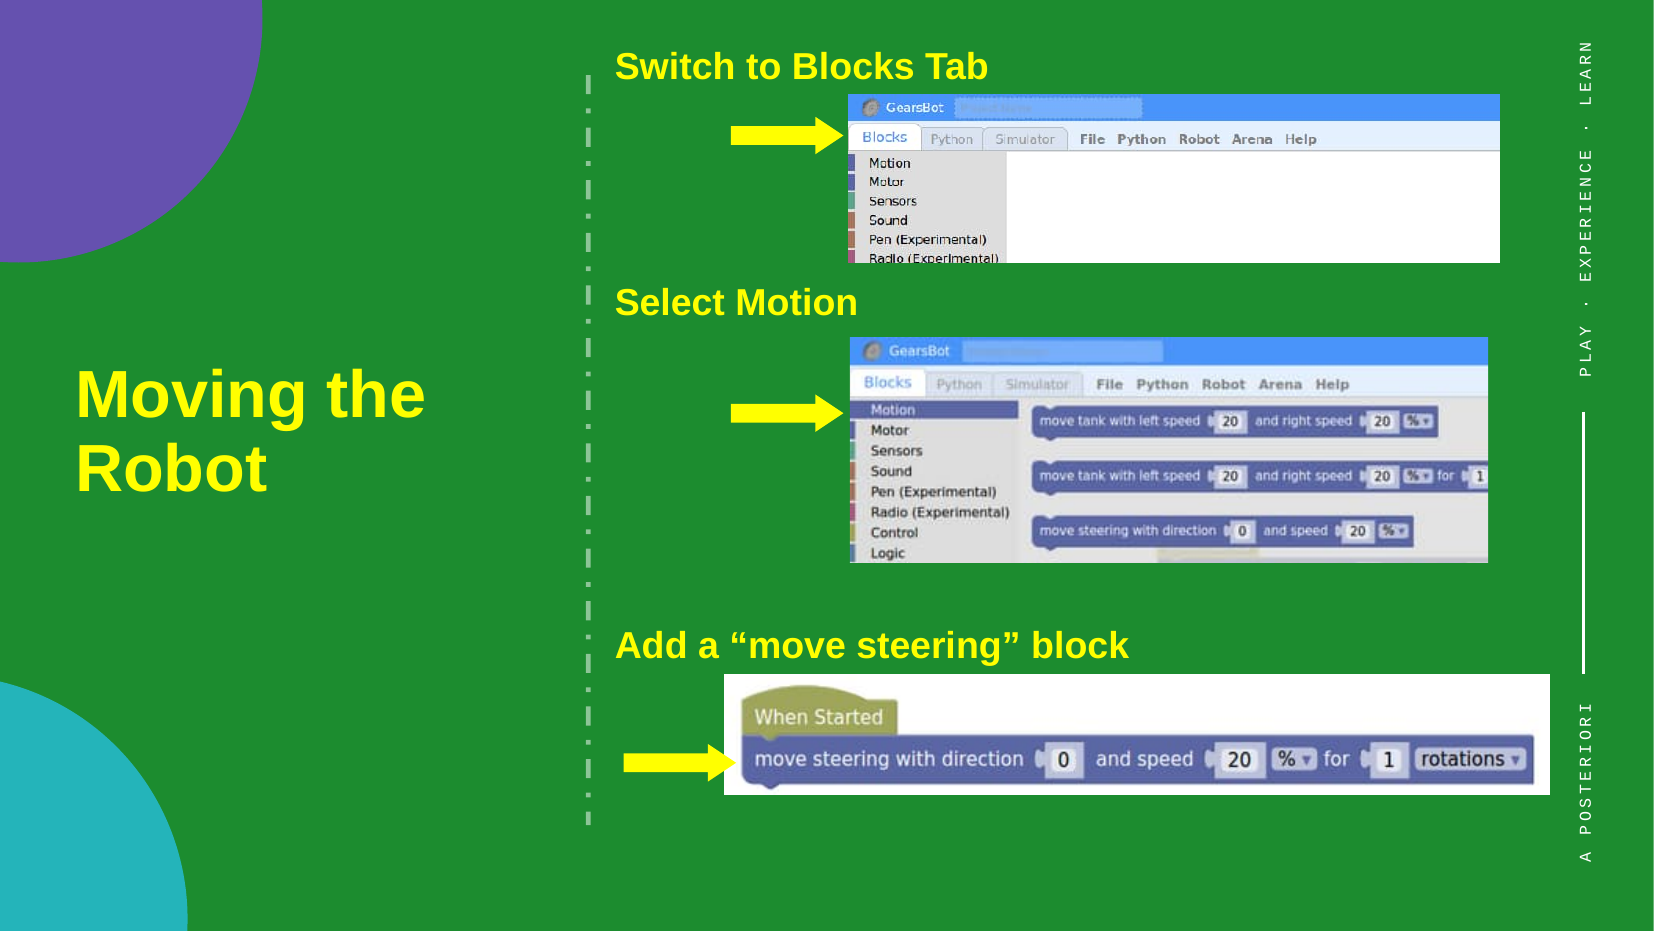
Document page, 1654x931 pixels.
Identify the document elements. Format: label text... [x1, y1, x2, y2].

text_box Add a “move steering” block [600, 616, 1201, 674]
picture [849, 337, 1489, 563]
text_box [730, 394, 844, 432]
title Moving the Robot [75, 353, 488, 510]
picture [724, 674, 1550, 795]
text_box [730, 116, 844, 155]
text_box [623, 744, 737, 782]
text_box Select Motion [600, 274, 1201, 332]
text_box Switch to Blocks Tab [600, 38, 1201, 95]
picture [848, 94, 1501, 263]
